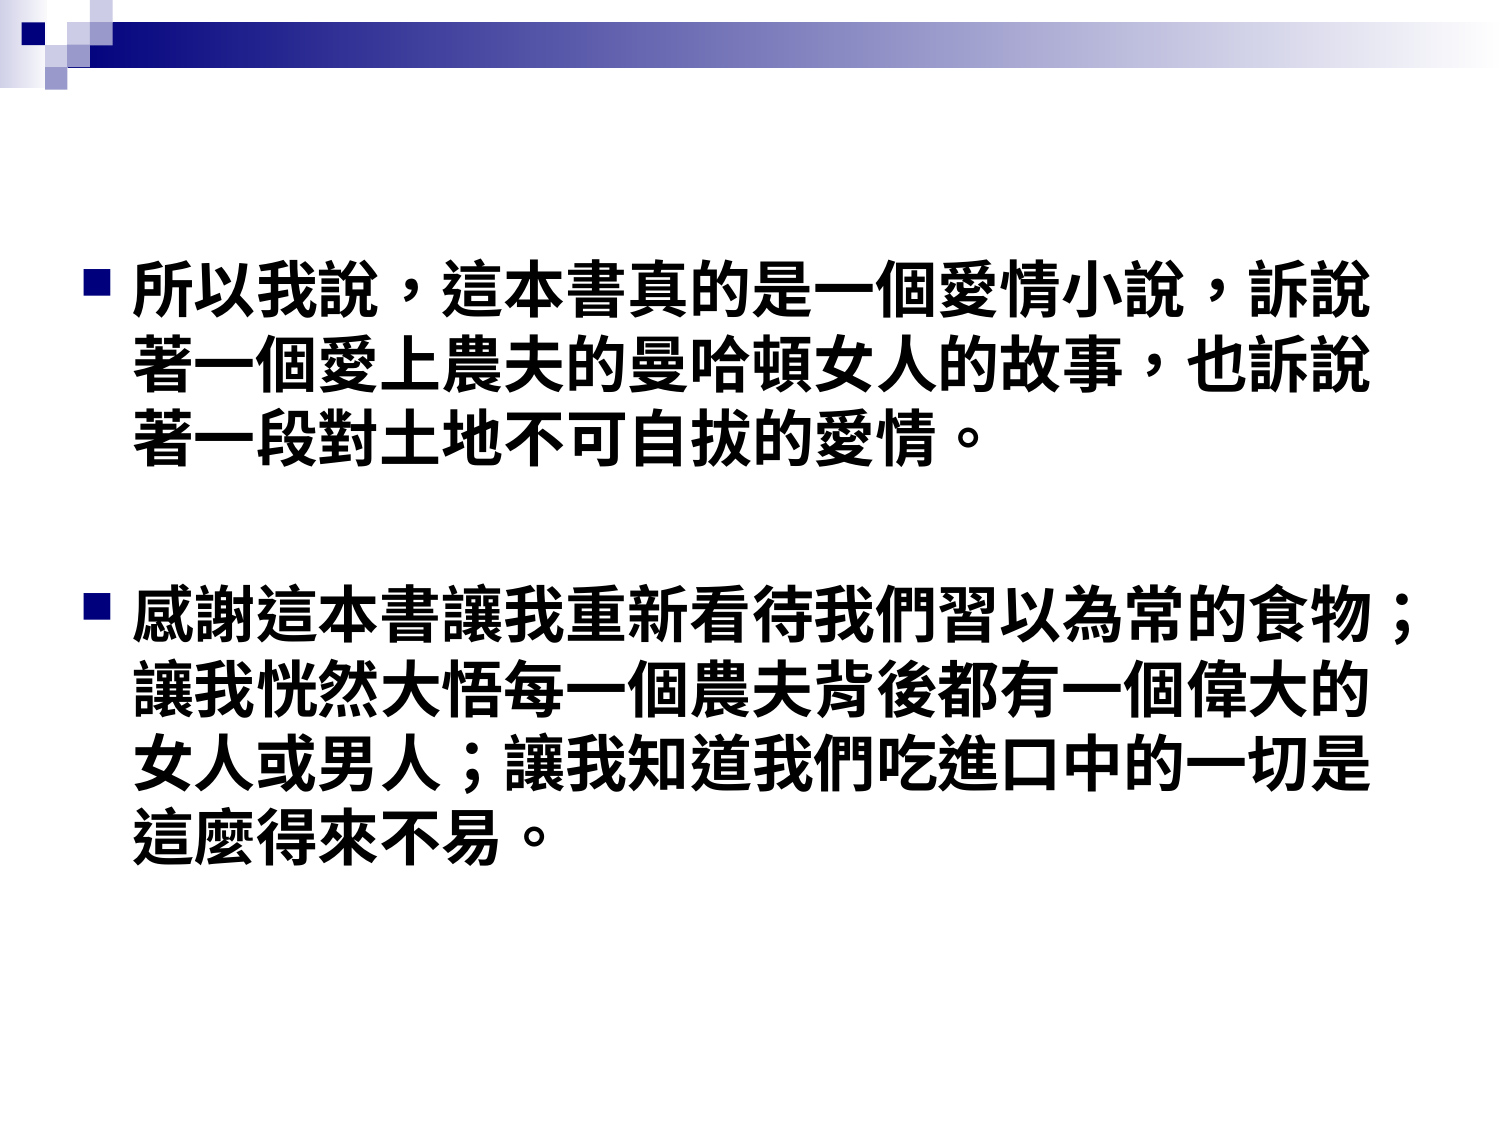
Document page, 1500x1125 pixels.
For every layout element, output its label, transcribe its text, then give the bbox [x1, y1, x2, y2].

list 所以我說，這本書真的是一個愛情小說，訴說著一個愛上農夫的曼哈頓女人的故事，也訴說著一段對土地不可自拔的愛情。 感謝這本書讓我重新看待我們習以為常的食物；讓我恍然大悟每一個農夫背後都有一個偉大的女人或男人；讓我知道我們吃進口中的一切是這麼得來不易。 [64, 243, 1449, 1024]
